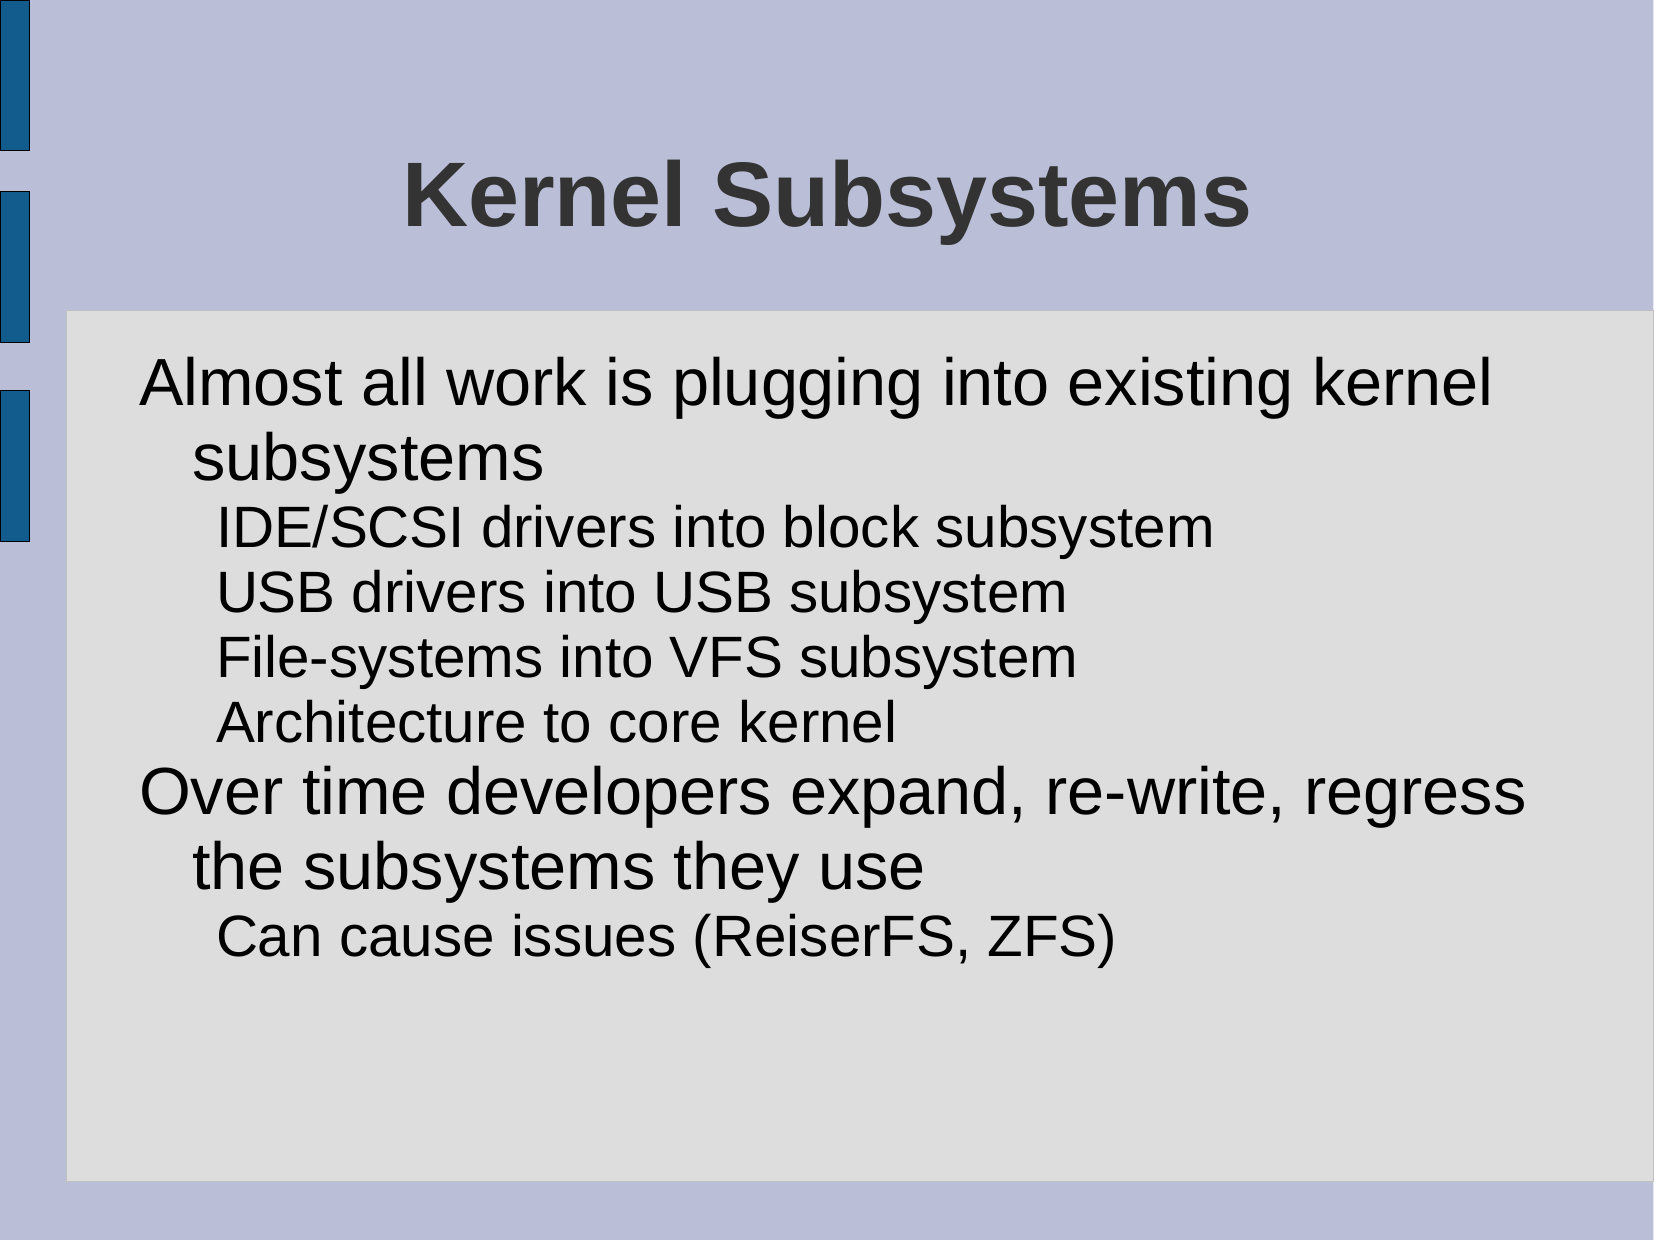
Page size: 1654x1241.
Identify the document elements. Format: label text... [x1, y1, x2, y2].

list Almost all work is plugging into existing kernel subsystems IDE/SCSI drivers into block subsystem USB drivers into USB subsystem File-systems into VFS subsystem Architecture to core kernel Over time developers expand, re-write, regress the subsystems they use Can cause issues (ReiserFS, ZFS) [121, 344, 1534, 1112]
title Kernel Subsystems [121, 98, 1534, 291]
